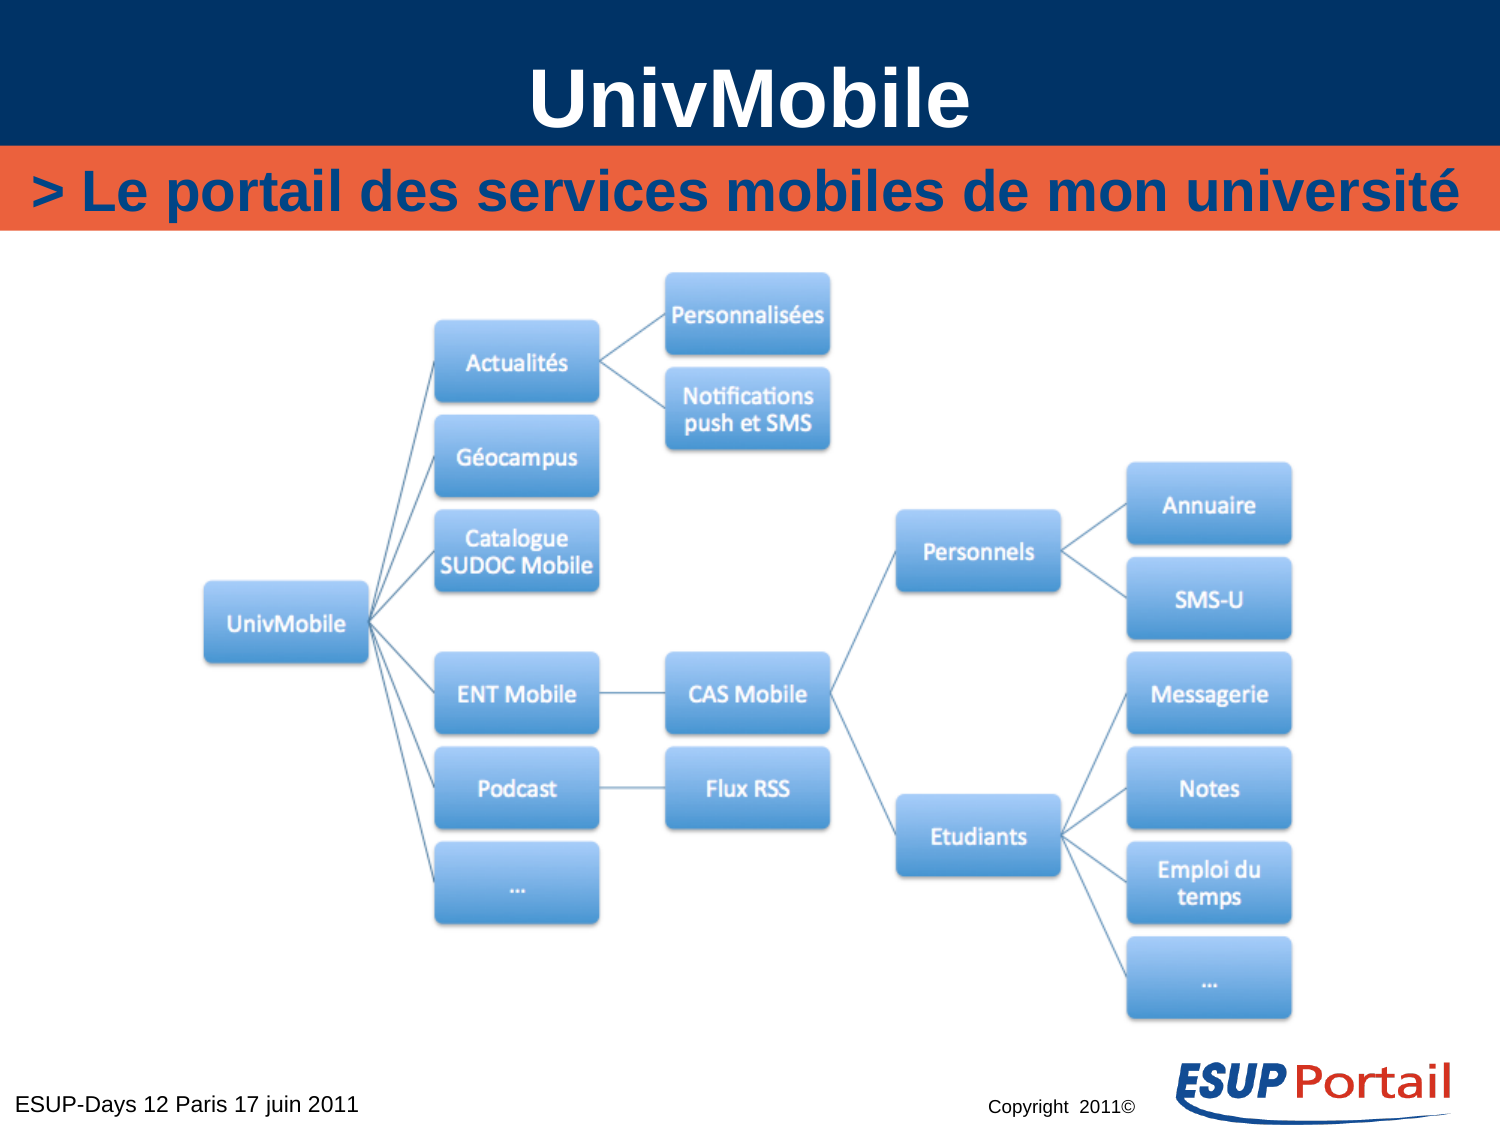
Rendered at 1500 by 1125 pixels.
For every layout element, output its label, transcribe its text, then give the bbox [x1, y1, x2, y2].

text_box UnivMobile [0, 0, 1500, 145]
picture [192, 259, 1308, 1047]
picture [1175, 1062, 1451, 1125]
text_box > Le portail des services mobiles de mon université [0, 145, 1500, 231]
text_box ESUP-Days 12 Paris 17 juin 2011 [0, 1070, 632, 1125]
